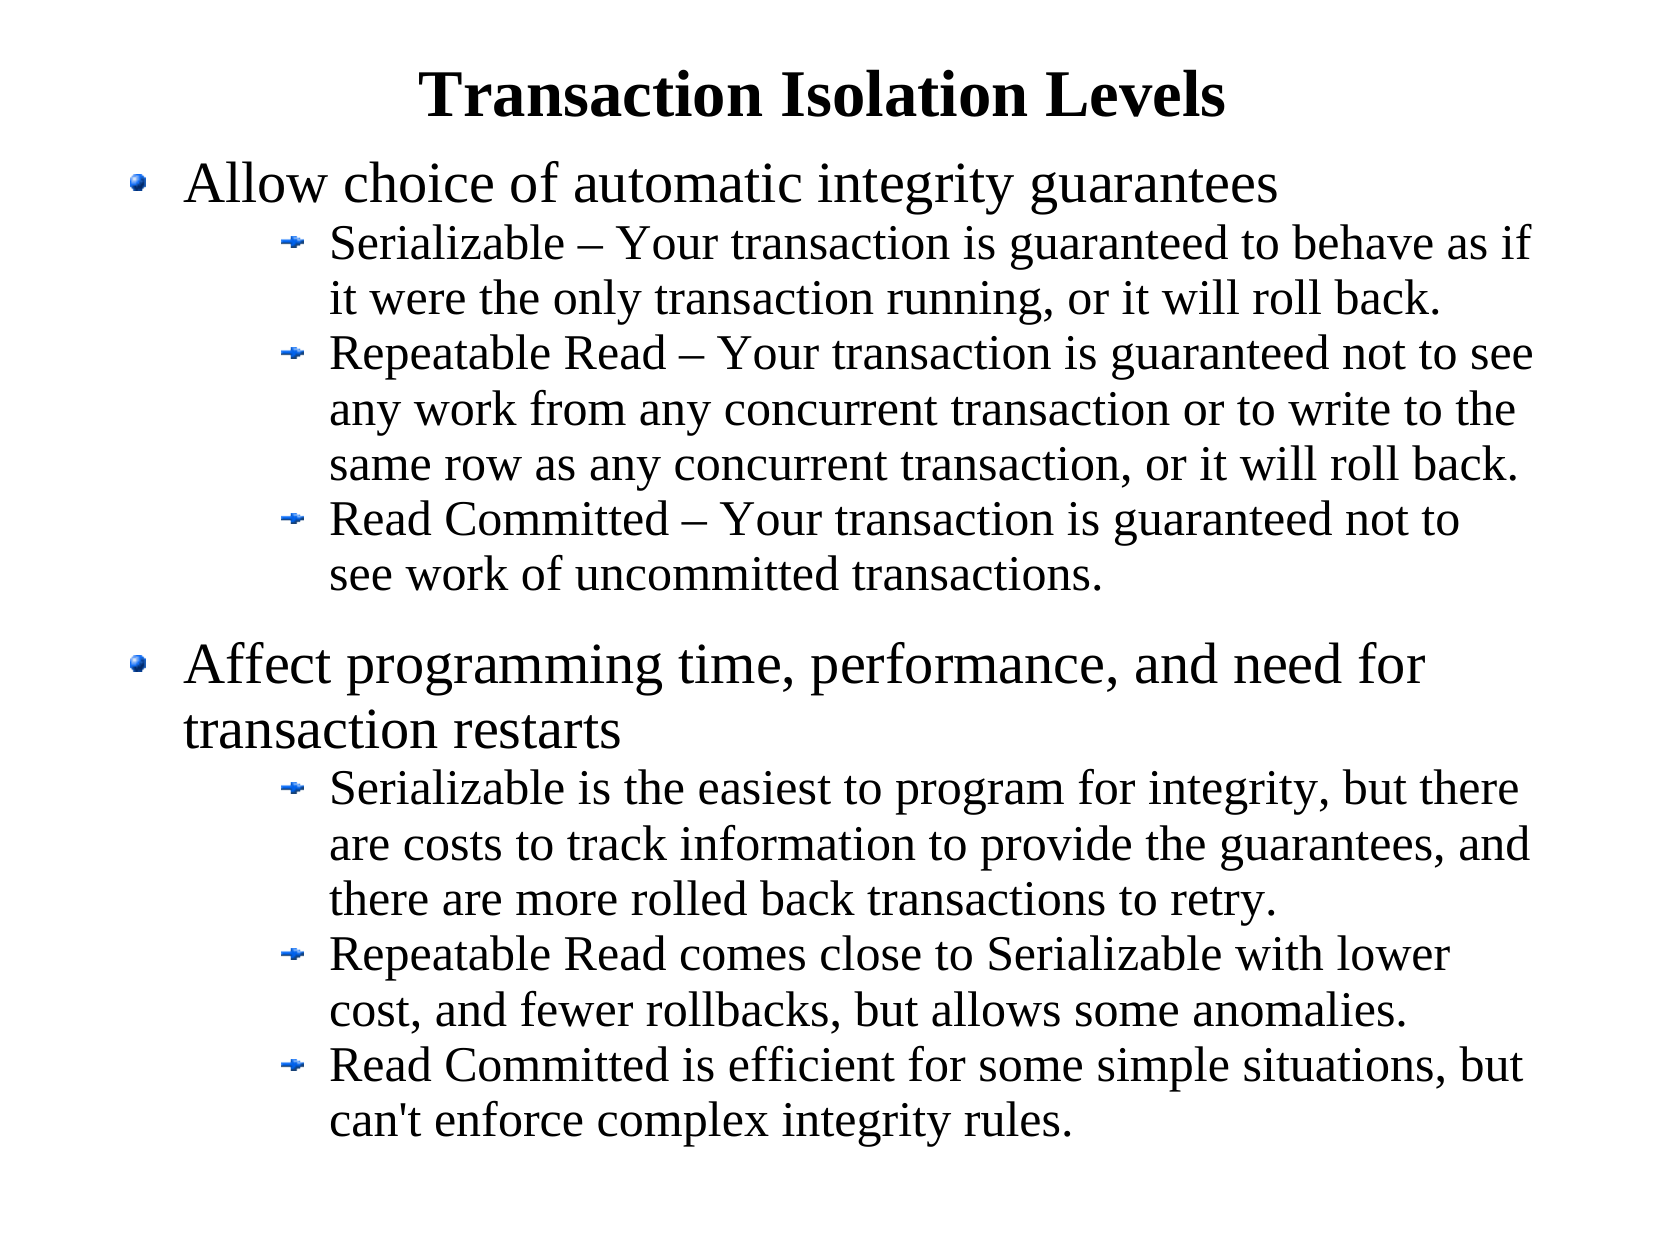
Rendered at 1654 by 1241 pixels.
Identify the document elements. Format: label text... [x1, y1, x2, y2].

title Transaction Isolation Levels [112, 37, 1535, 150]
list Allow choice of automatic integrity guarantees Serializable – Your transaction is guaranteed to behave as if it were the only transaction running, or it will roll back. Repeatable Read – Your transaction is guaranteed not to see any work from any concurrent transaction or to write to the same row as any concurrent transaction, or it will roll back. Read Committed – Your transaction is guaranteed not to see work of uncommitted transactions. Affect programming time, performance, and need for transaction restarts Serializable is the easiest to program for integrity, but there are costs to track information to provide the guarantees, and there are more rolled back transactions to retry. Repeatable Read comes close to Serializable with lower cost, and fewer rollbacks, but allows some anomalies. Read Committed is efficient for some simple situations, but can't enforce complex integrity rules. [112, 150, 1536, 1201]
